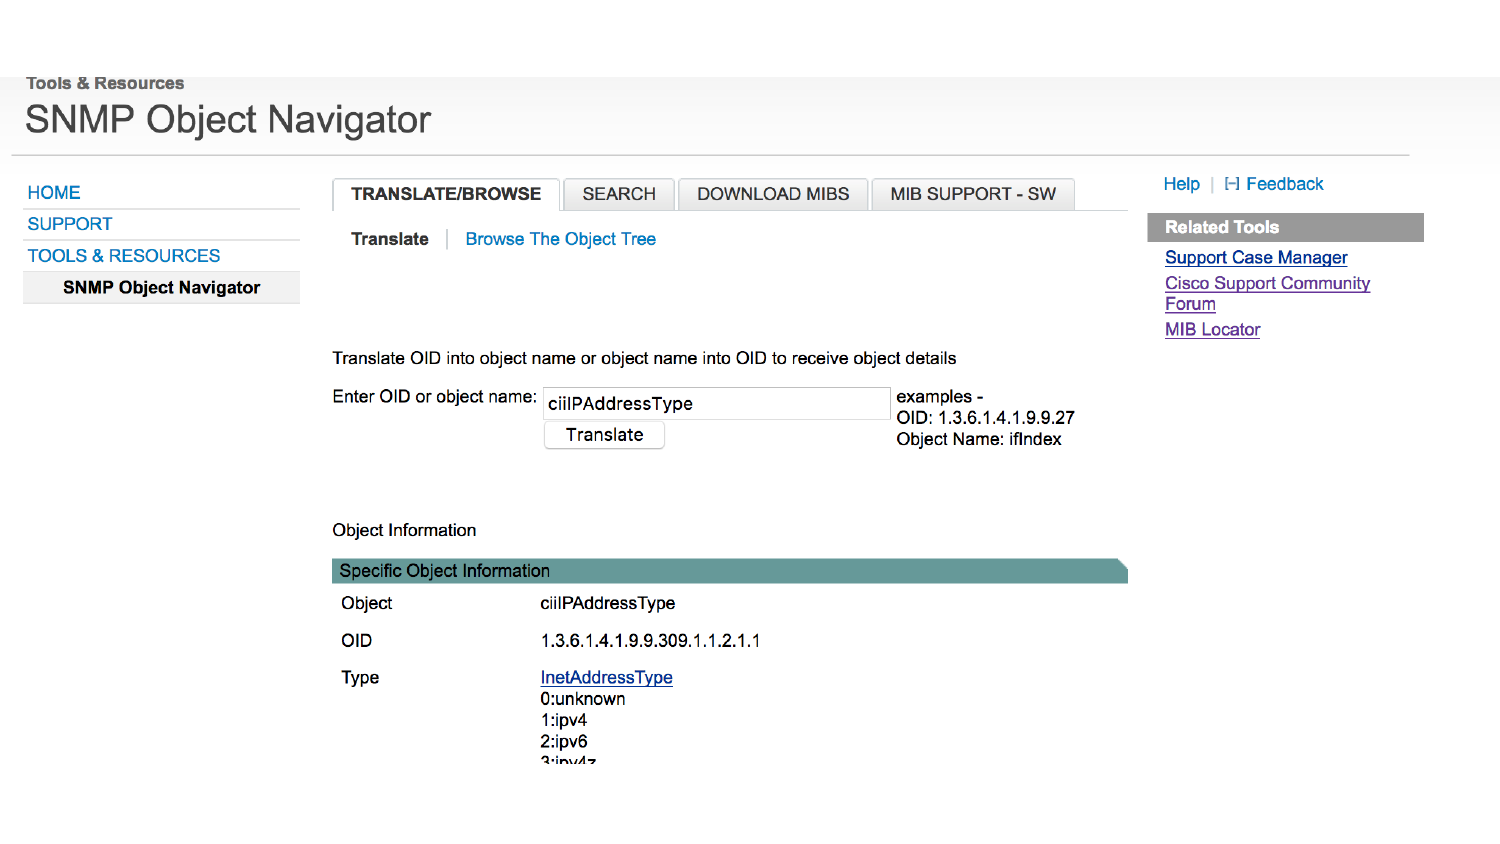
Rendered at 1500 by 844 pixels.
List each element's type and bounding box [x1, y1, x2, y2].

picture [0, 77, 1500, 764]
